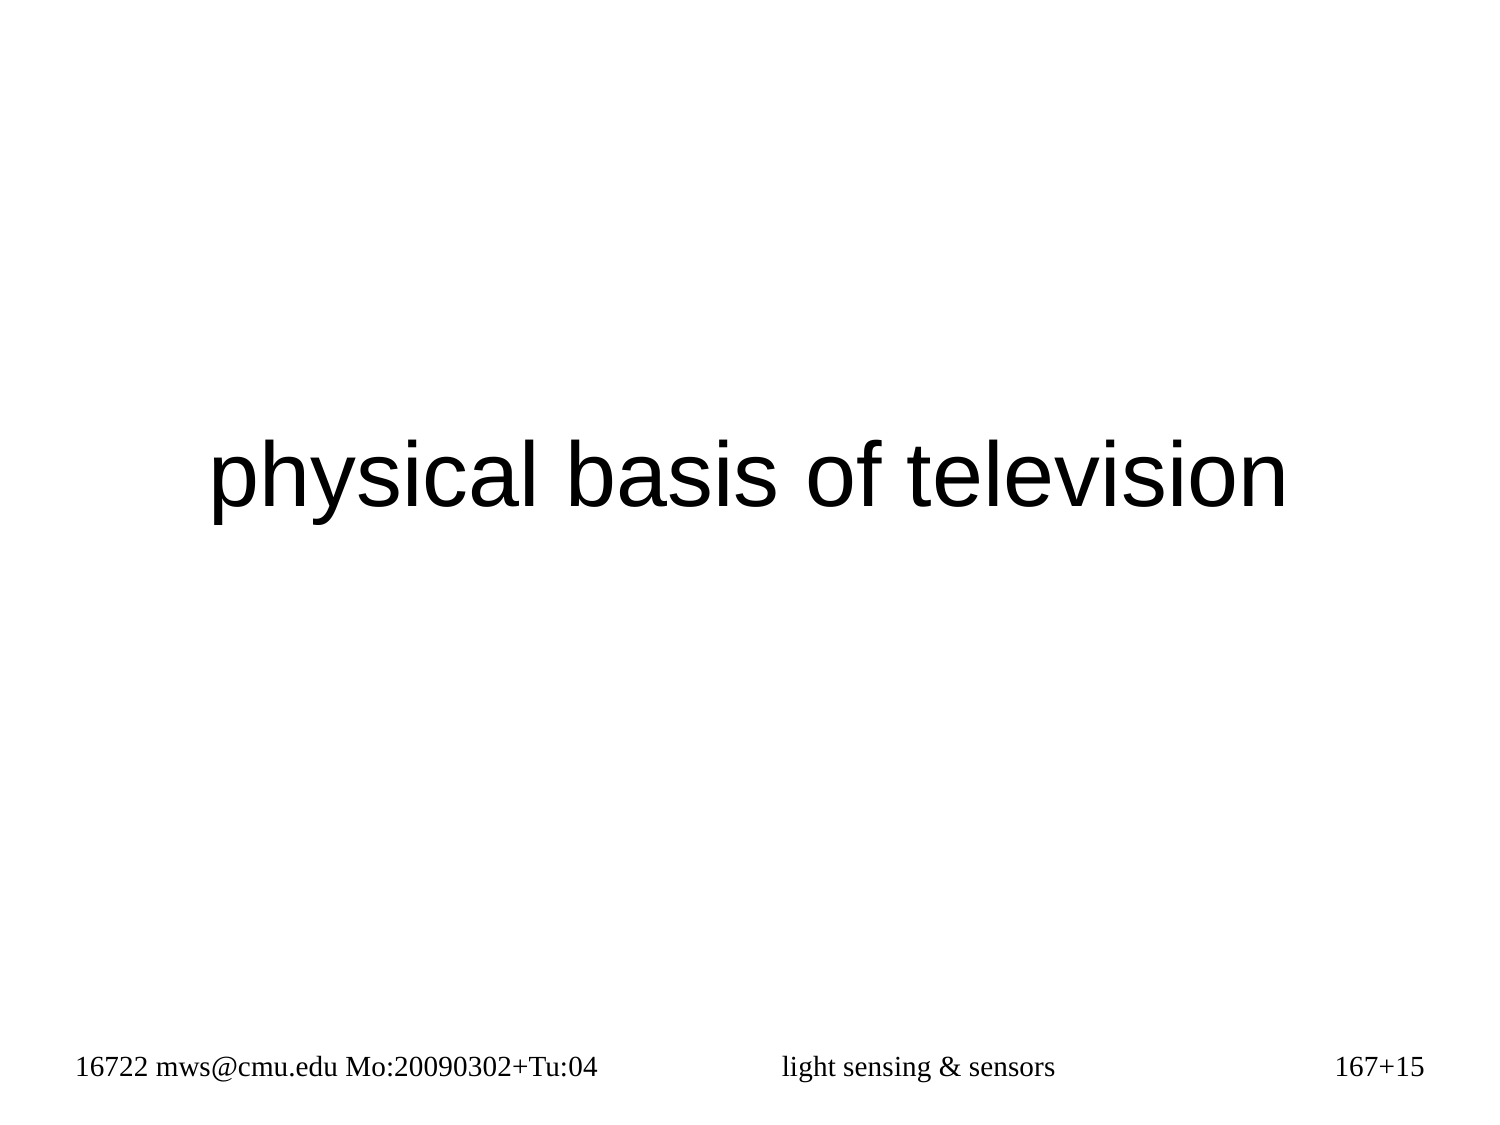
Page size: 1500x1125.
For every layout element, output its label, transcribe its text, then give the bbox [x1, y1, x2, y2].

title physical basis of television [112, 124, 1388, 826]
